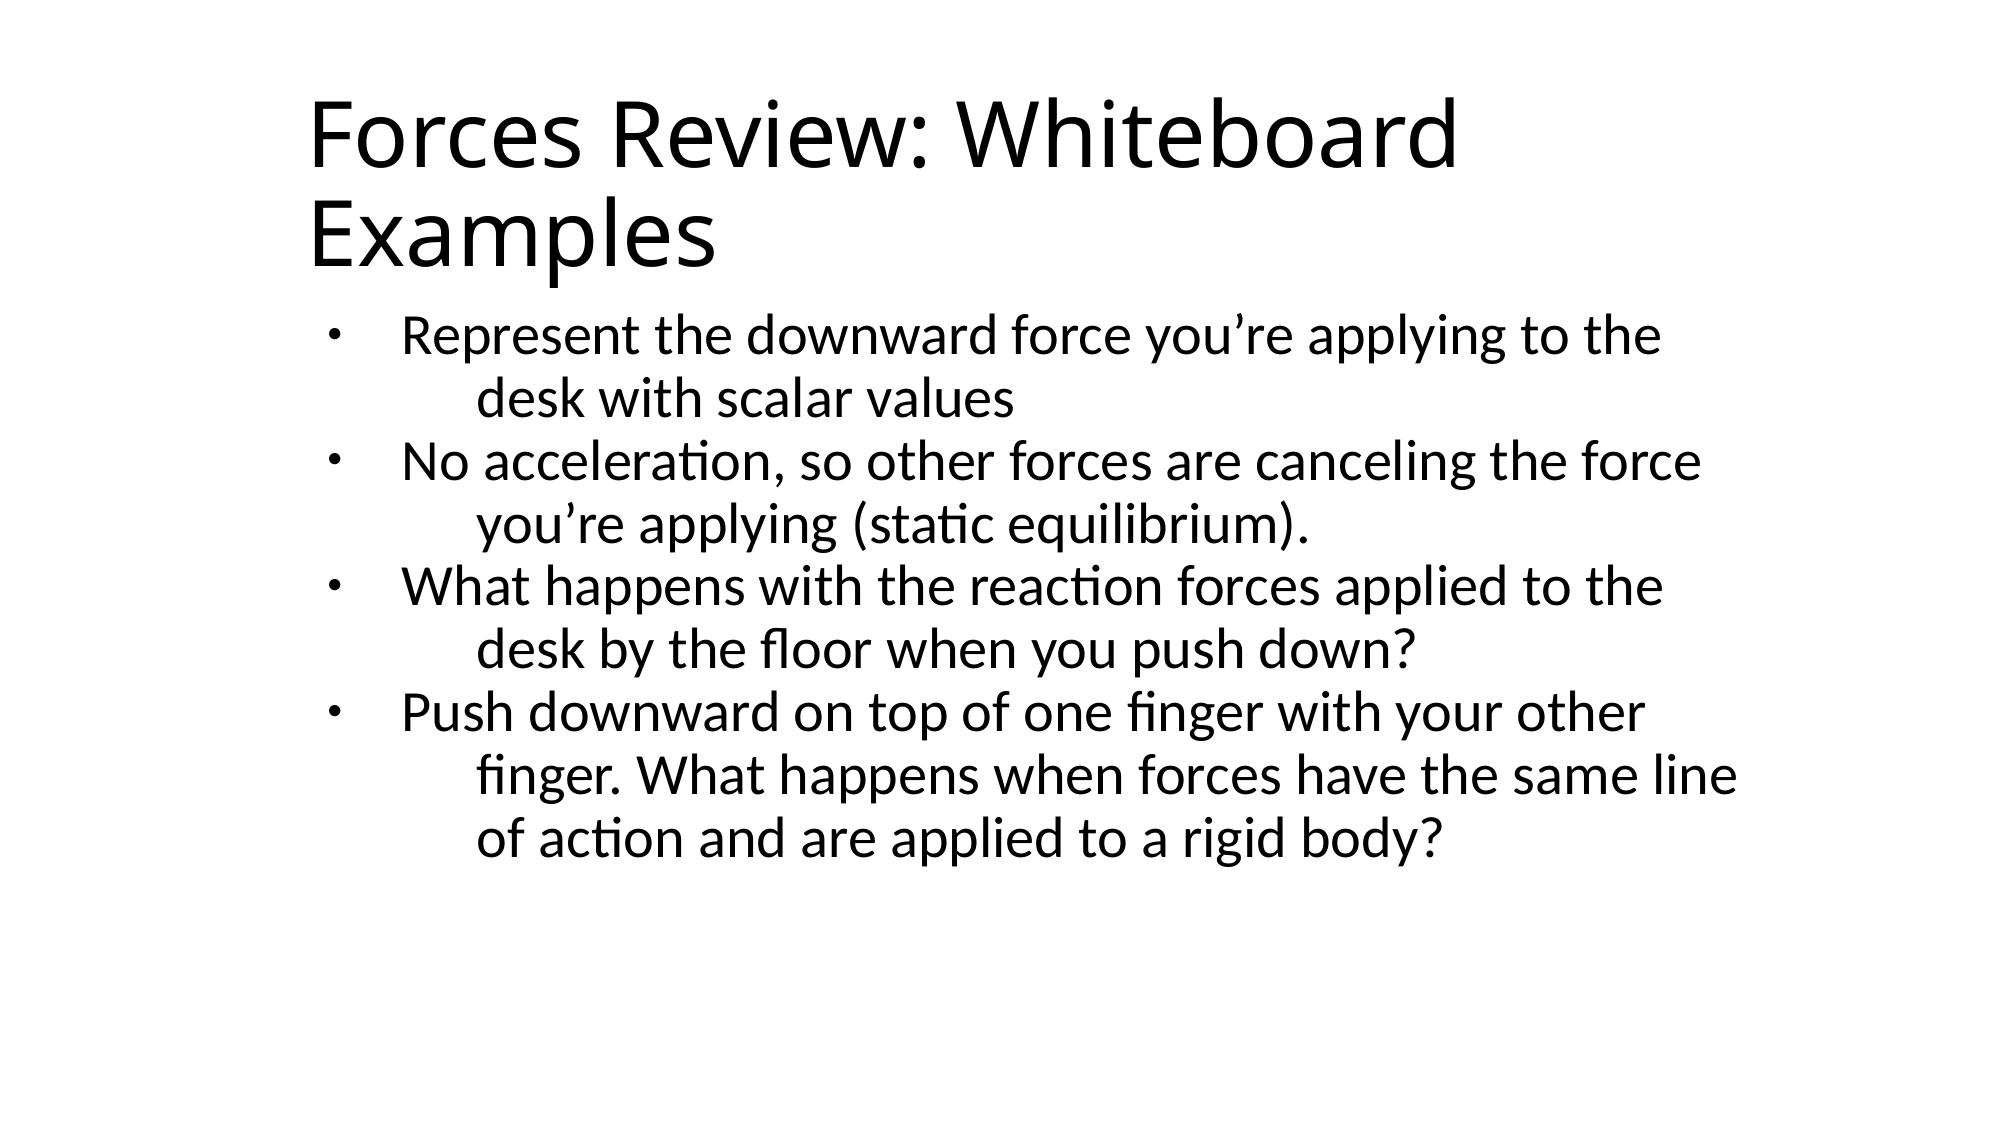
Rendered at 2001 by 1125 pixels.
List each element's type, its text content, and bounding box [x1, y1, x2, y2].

list Represent the downward force you’re applying to the desk with scalar values No acceleration, so other forces are canceling the force you’re applying (static equilibrium). What happens with the reaction forces applied to the desk by the floor when you push down? Push downward on top of one finger with your other finger. What happens when forces have the same line of action and are applied to a rigid body? [261, 289, 1761, 1105]
title Forces Review: Whiteboard Examples [291, 73, 1728, 262]
